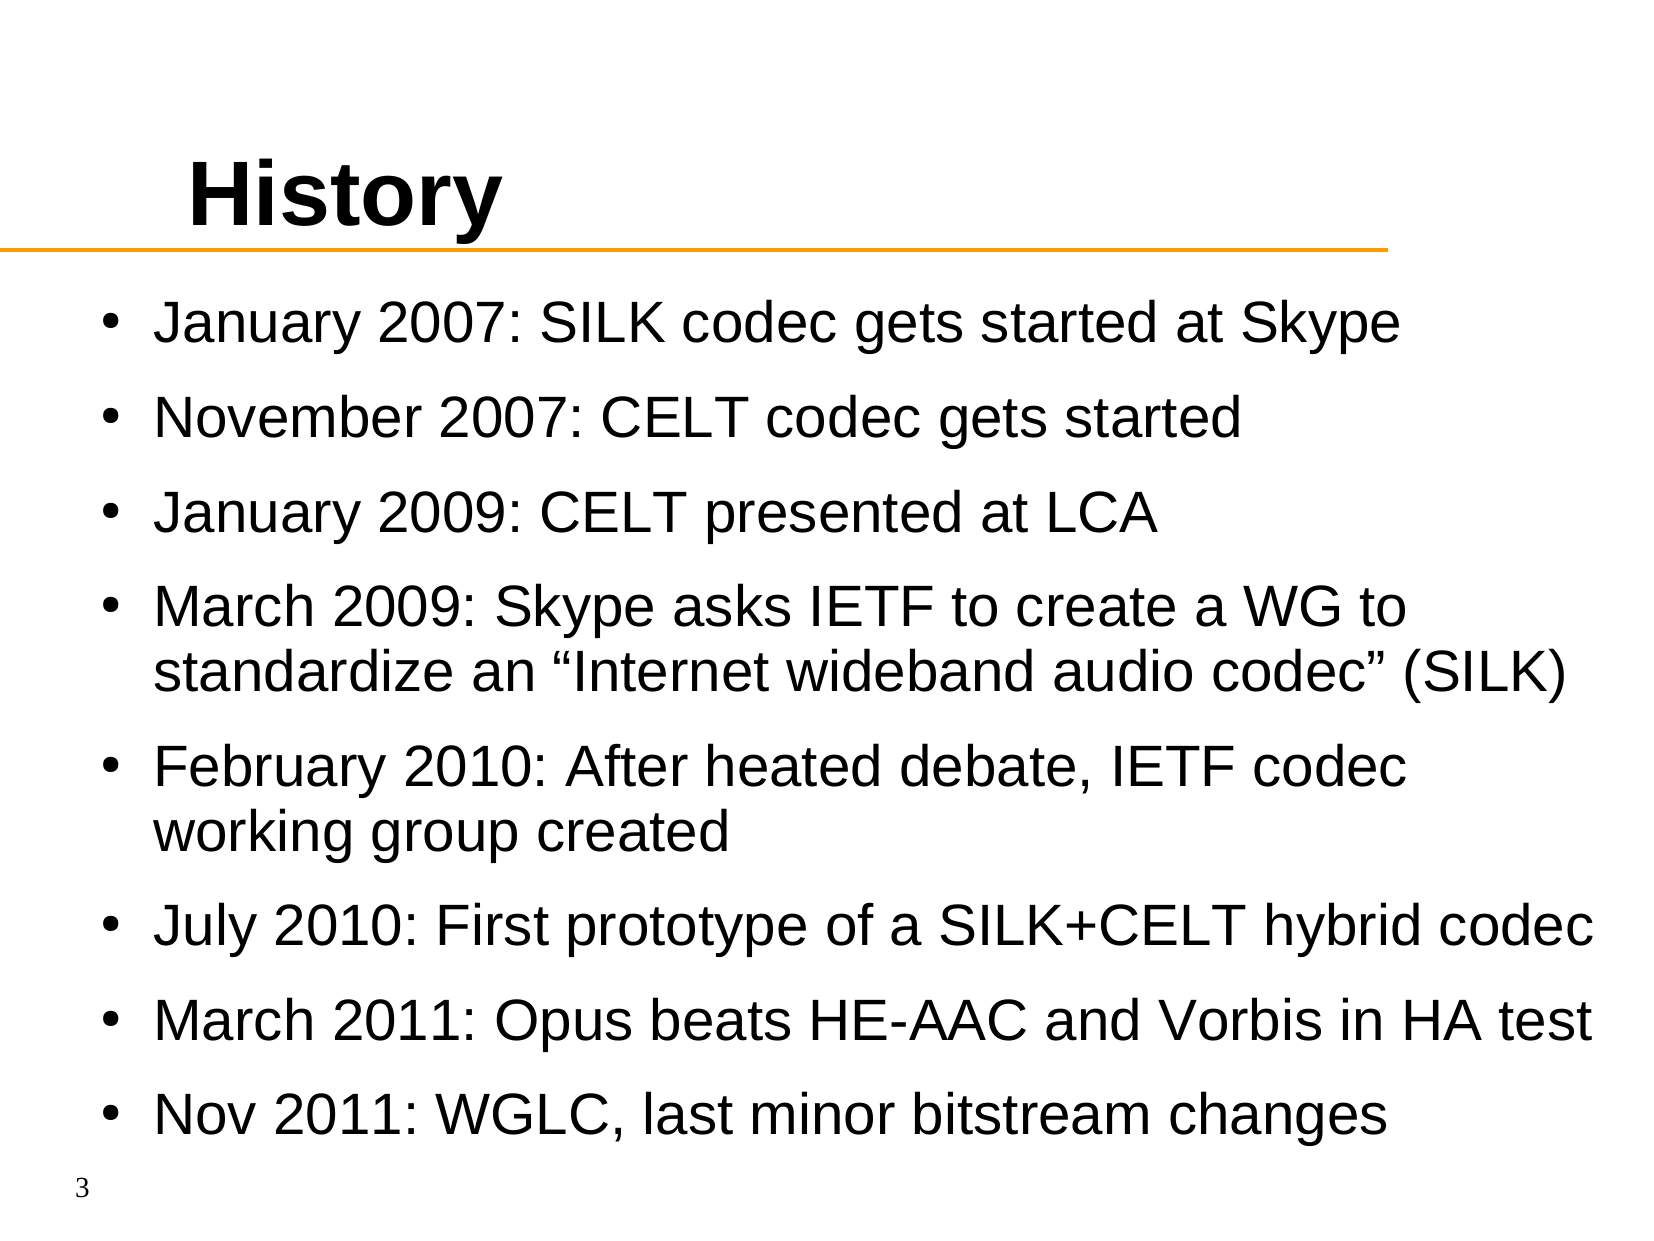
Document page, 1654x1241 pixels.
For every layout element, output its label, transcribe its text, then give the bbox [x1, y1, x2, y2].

title History [187, 52, 1571, 245]
list January 2007: SILK codec gets started at Skype November 2007: CELT codec gets started January 2009: CELT presented at LCA March 2009: Skype asks IETF to create a WG to standardize an “Internet wideband audio codec” (SILK) February 2010: After heated debate, IETF codec working group created July 2010: First prototype of a SILK+CELT hybrid codec March 2011: Opus beats HE-AAC and Vorbis in HA test Nov 2011: WGLC, last minor bitstream changes [82, 290, 1613, 1148]
